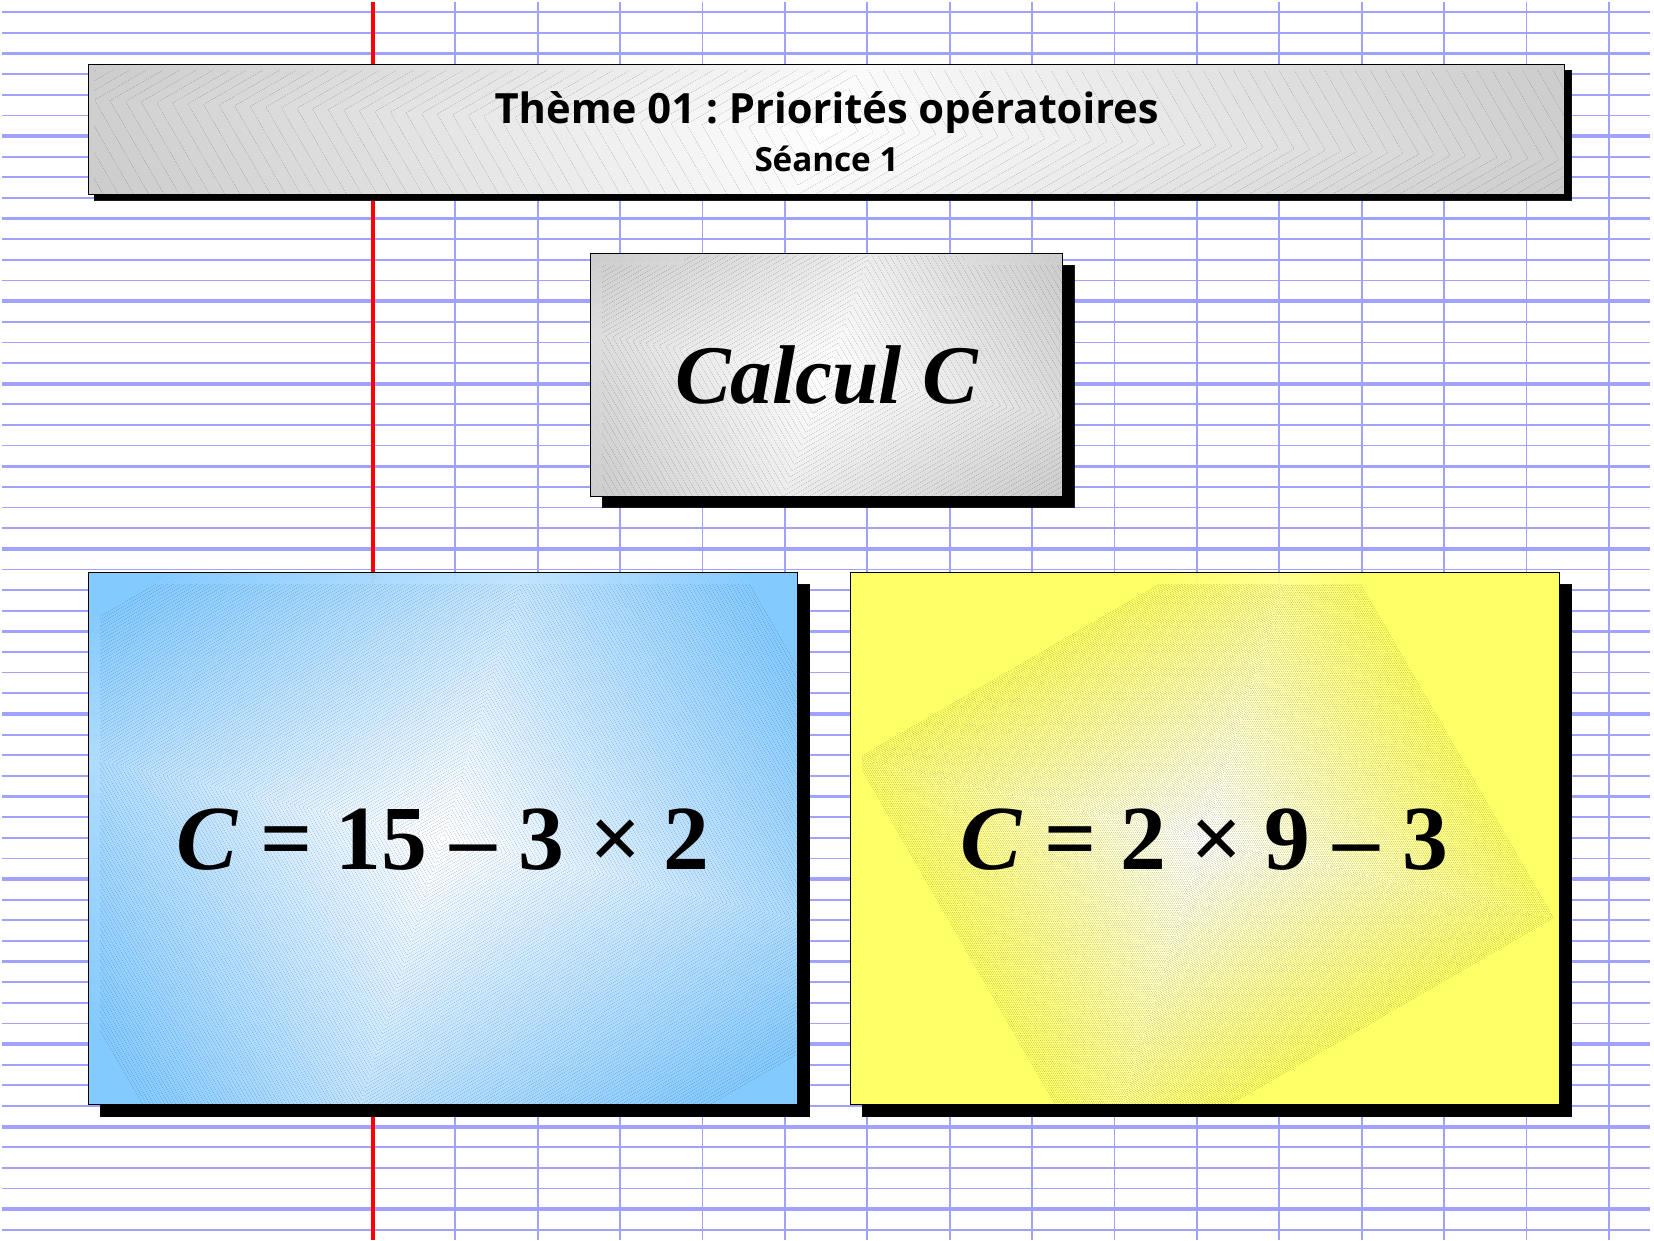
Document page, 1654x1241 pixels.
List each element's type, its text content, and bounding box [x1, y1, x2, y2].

picture [0, 0, 1654, 1241]
text_box C = 2 × 9 – 3 [850, 572, 1560, 1105]
text_box C = 15 – 3 × 2 [88, 572, 798, 1105]
text_box Calcul C [590, 253, 1063, 497]
text_box Thème 01 : Priorités opératoires Séance 1 [88, 64, 1565, 195]
